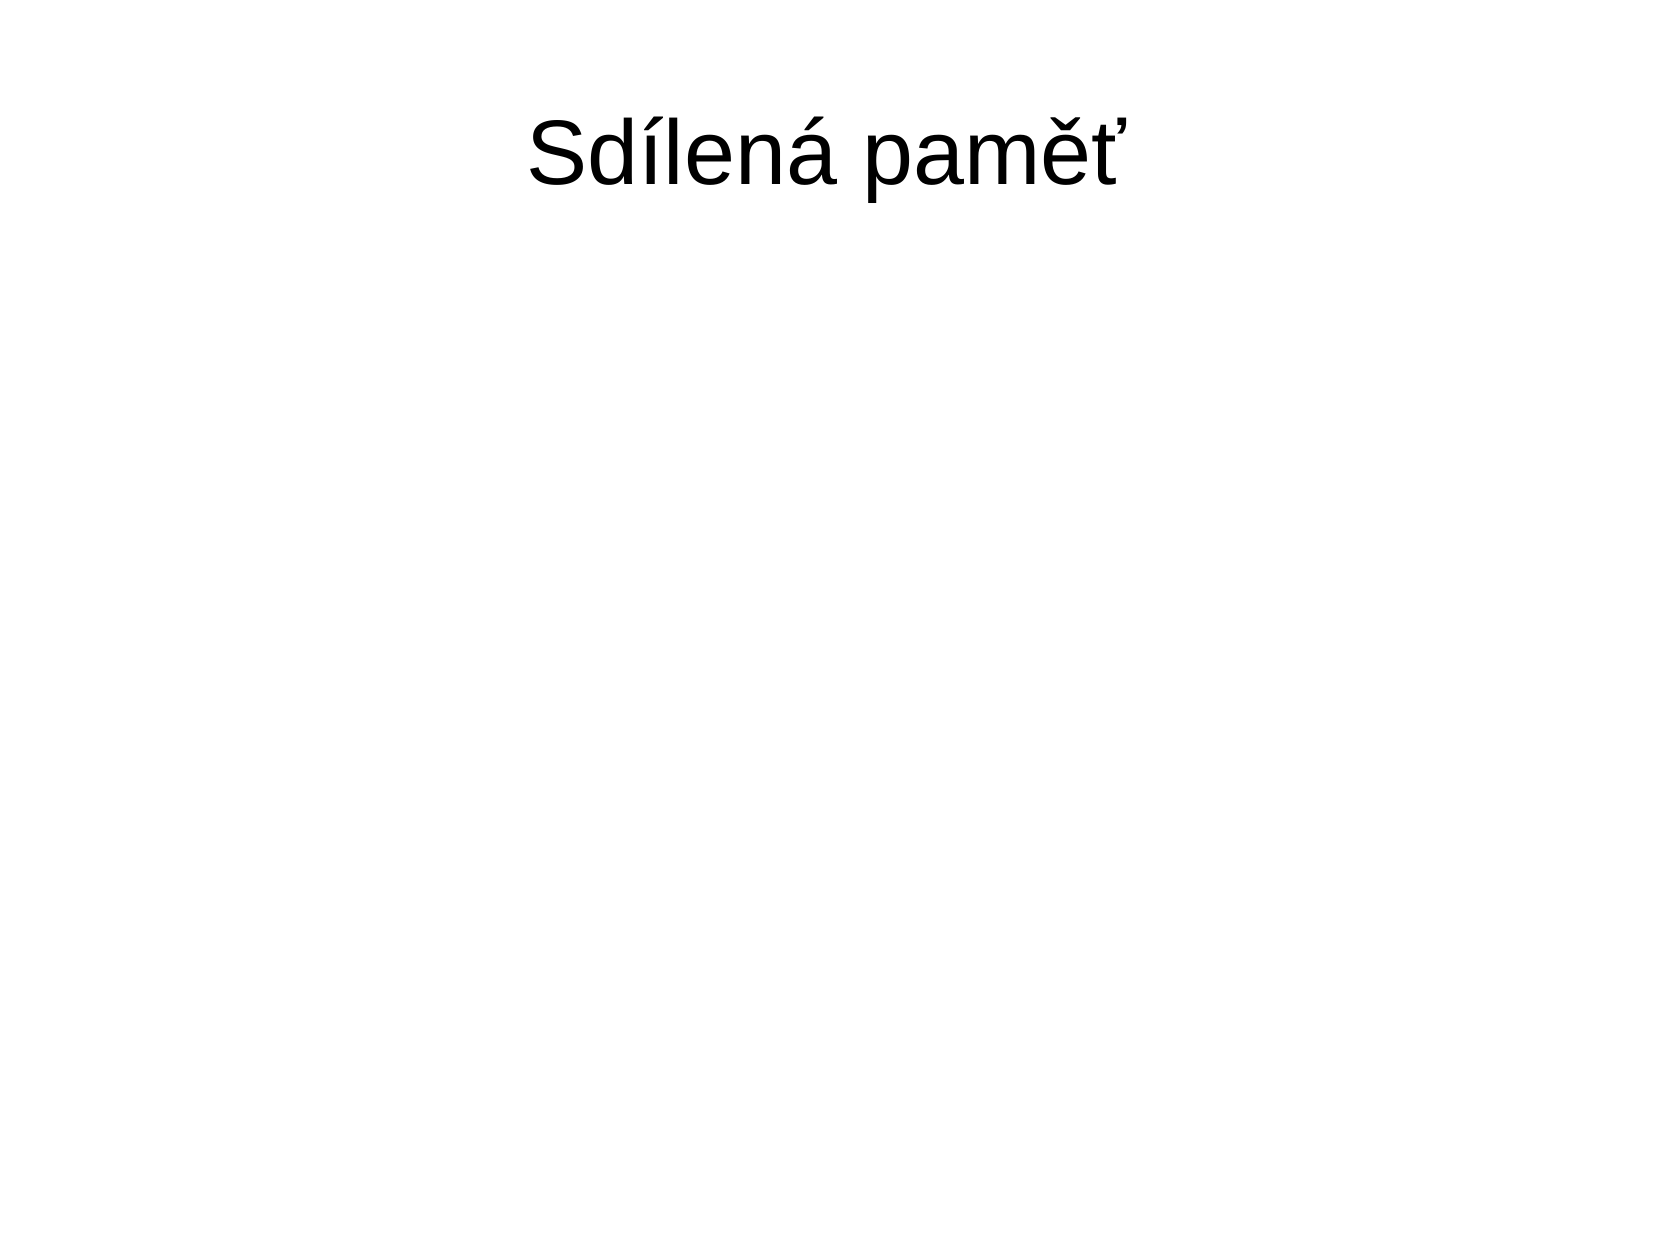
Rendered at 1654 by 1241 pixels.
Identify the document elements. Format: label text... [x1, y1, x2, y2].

title Sdílená paměť [82, 49, 1571, 257]
